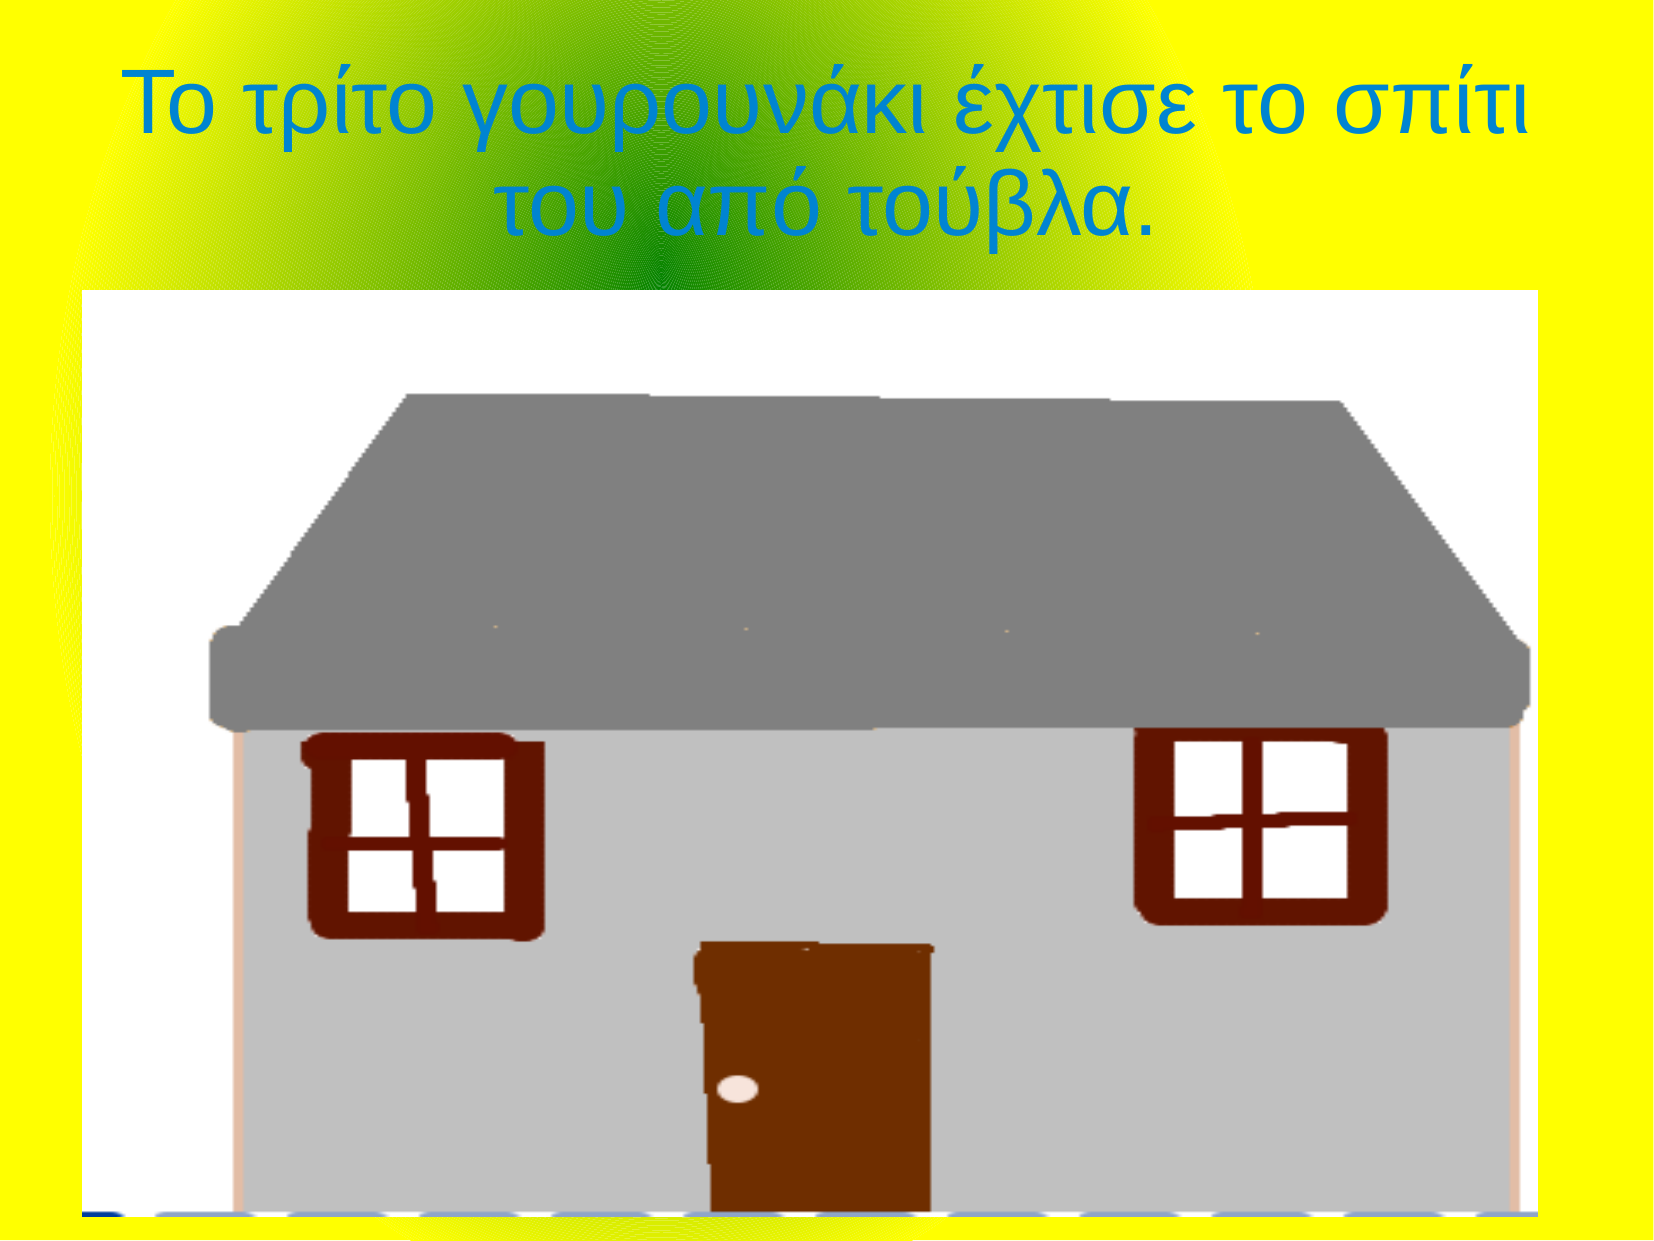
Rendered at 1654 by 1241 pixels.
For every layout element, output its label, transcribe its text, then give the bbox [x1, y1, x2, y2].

picture [82, 290, 1538, 1217]
title Το τρίτο γουρουνάκι έχτισε το σπίτι του από τούβλα. [82, 49, 1571, 257]
